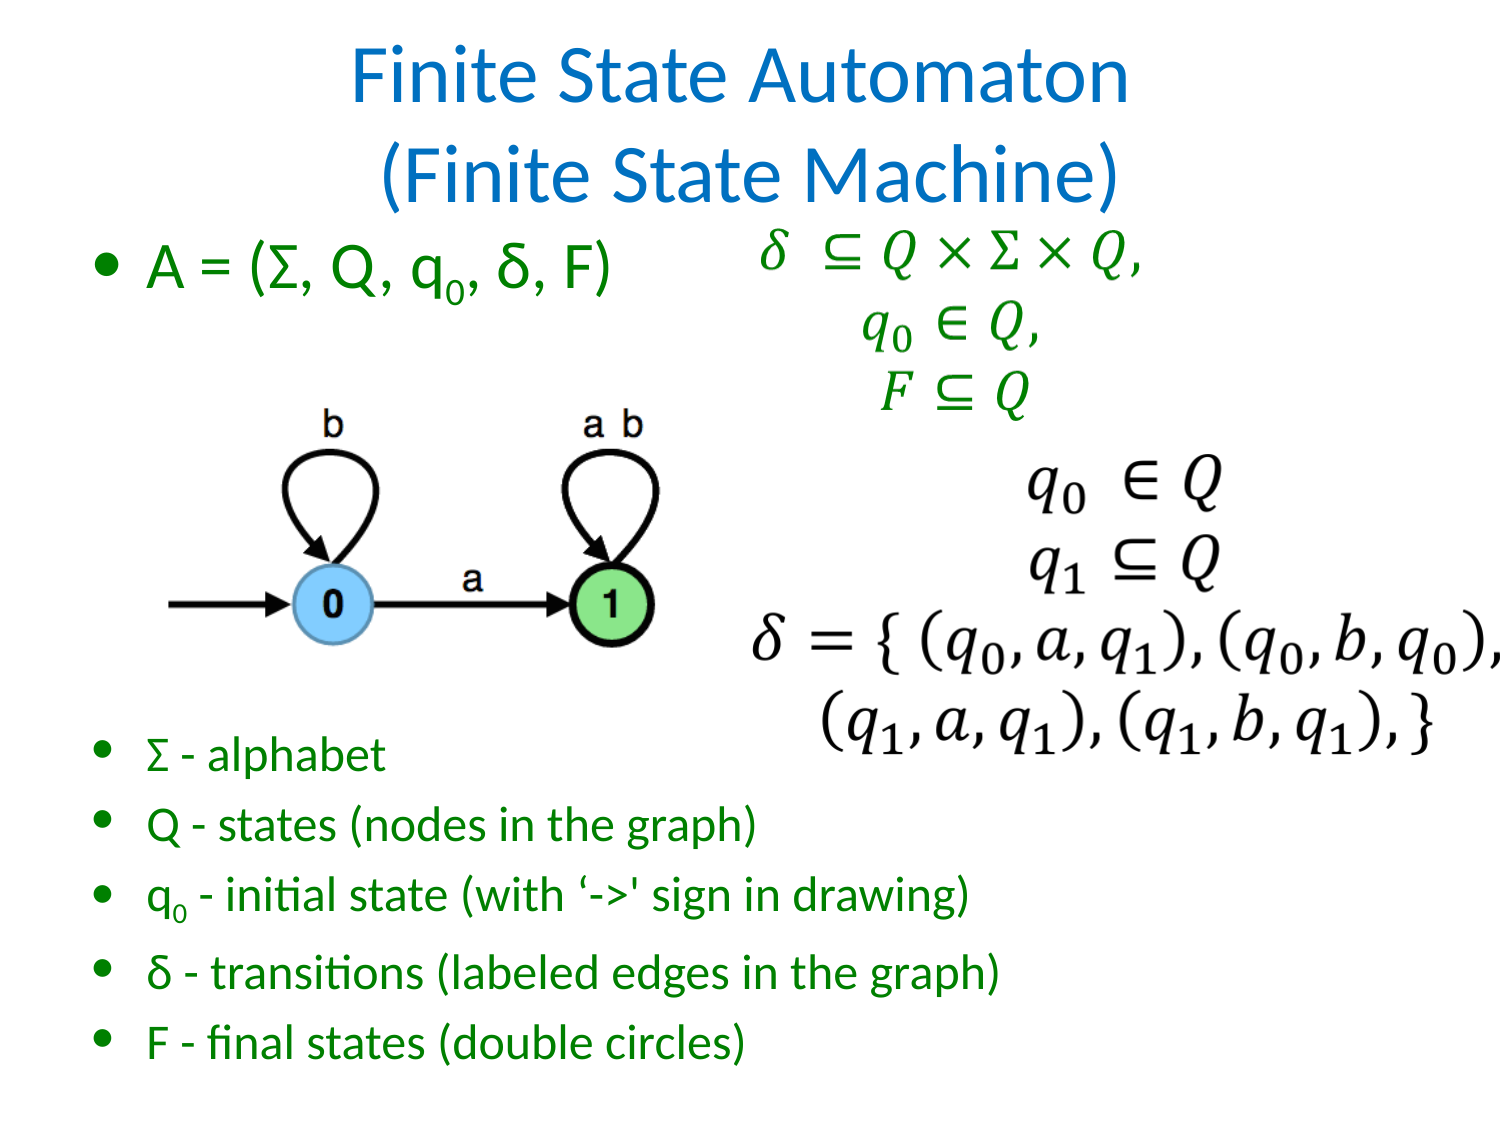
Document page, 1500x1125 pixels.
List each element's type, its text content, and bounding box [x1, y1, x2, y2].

text_box [715, 427, 1500, 766]
text_box [750, 213, 1163, 426]
list A = (Σ, Q, q0, δ, F) [75, 214, 1425, 713]
text_box Σ - alphabet Q - states (nodes in the graph) q0 - initial state (with ‘->' sign in drawing) δ - transitions (labeled edges in the graph) F - final states (double circles) [74, 713, 1425, 1005]
title Finite State Automaton (Finite State Machine) [38, 25, 1463, 213]
picture [162, 398, 680, 670]
